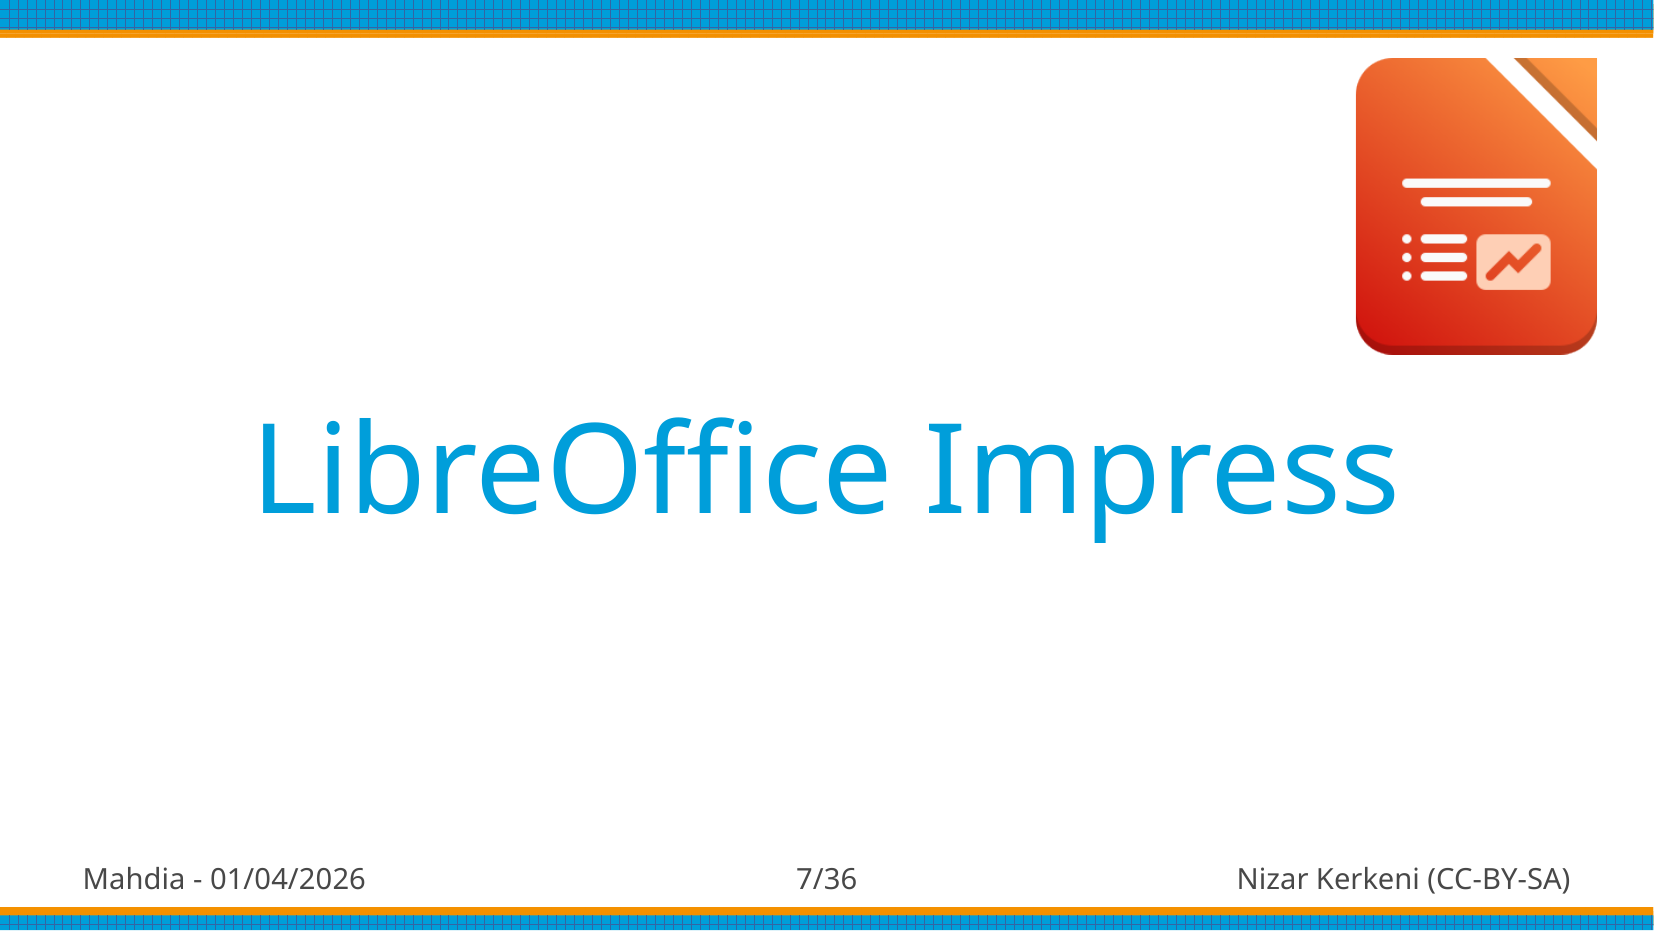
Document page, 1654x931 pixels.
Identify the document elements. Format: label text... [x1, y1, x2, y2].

subtitle LibreOffice Impress [82, 88, 1571, 842]
picture [1328, 58, 1625, 355]
